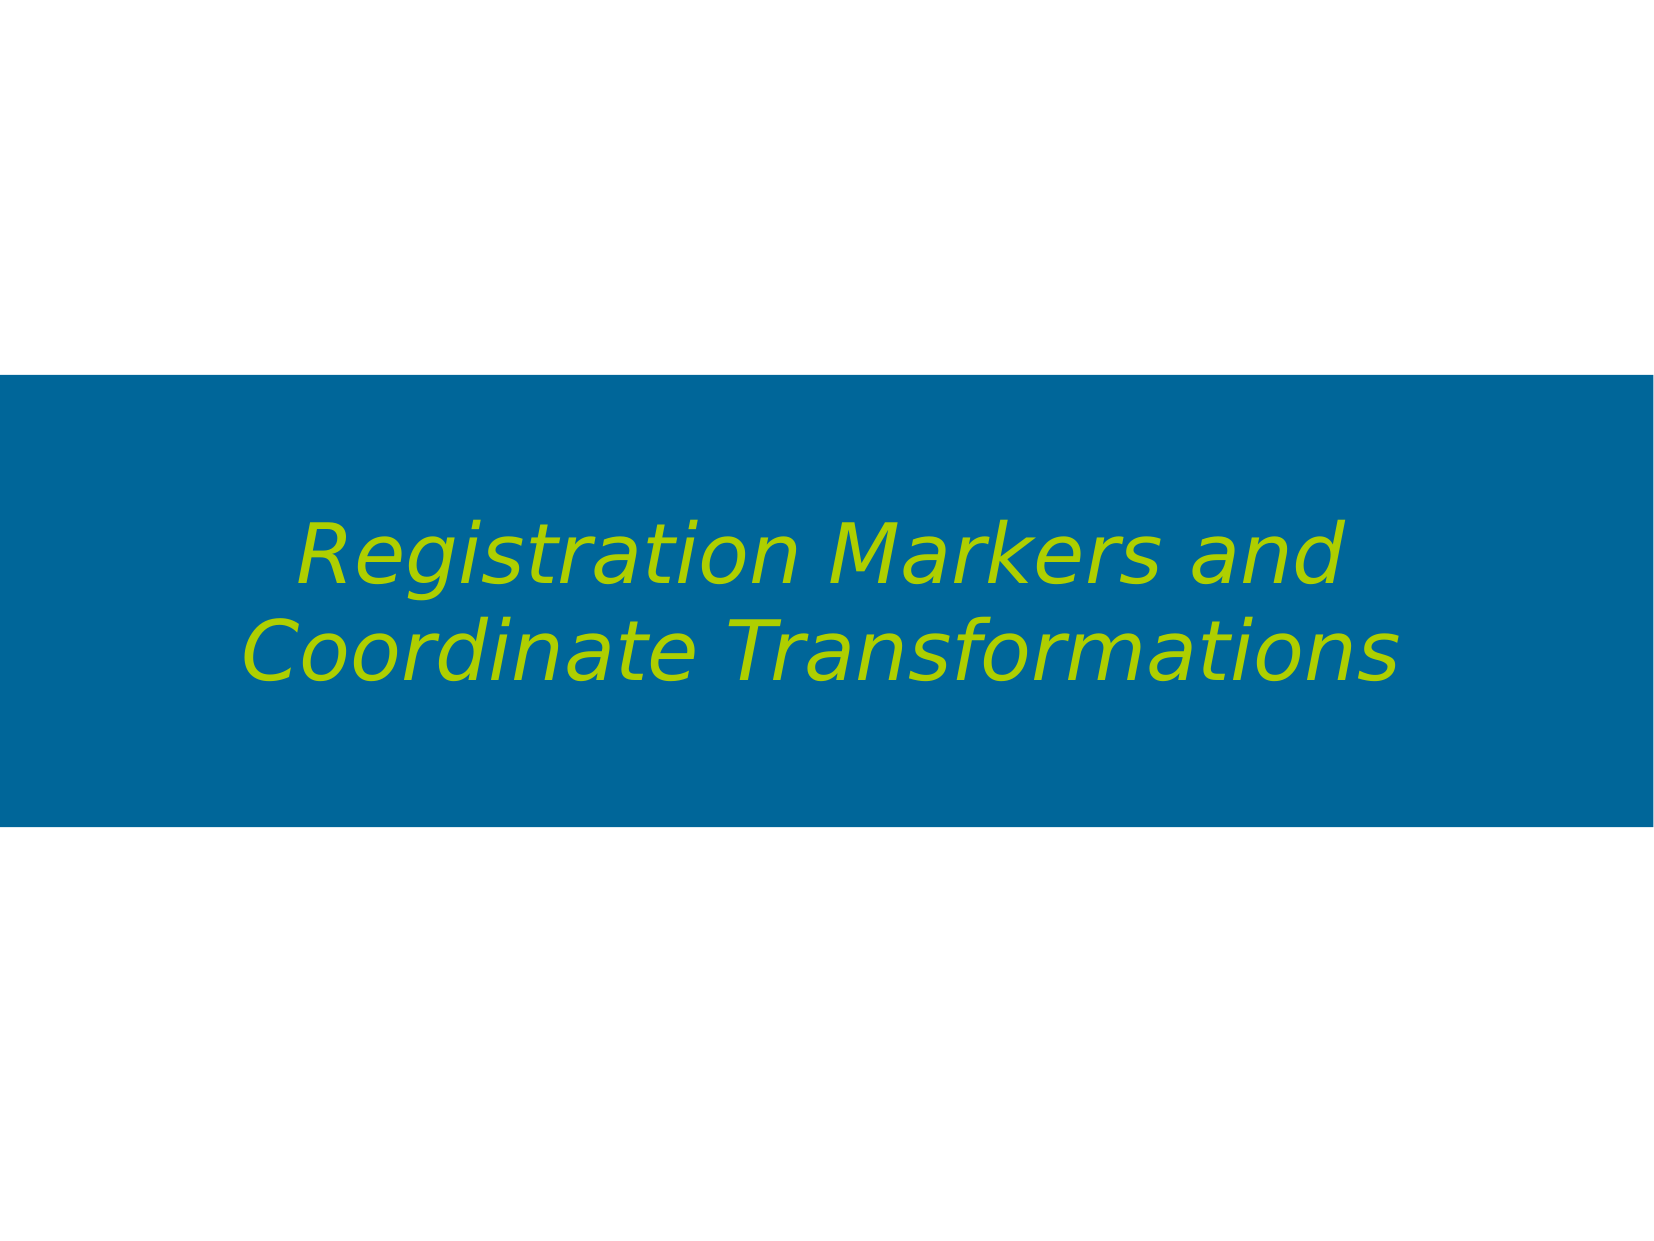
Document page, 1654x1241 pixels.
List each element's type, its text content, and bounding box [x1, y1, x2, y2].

text_box Registration Markers and Coordinate Transformations [211, 450, 1442, 756]
text_box [0, 374, 1654, 828]
